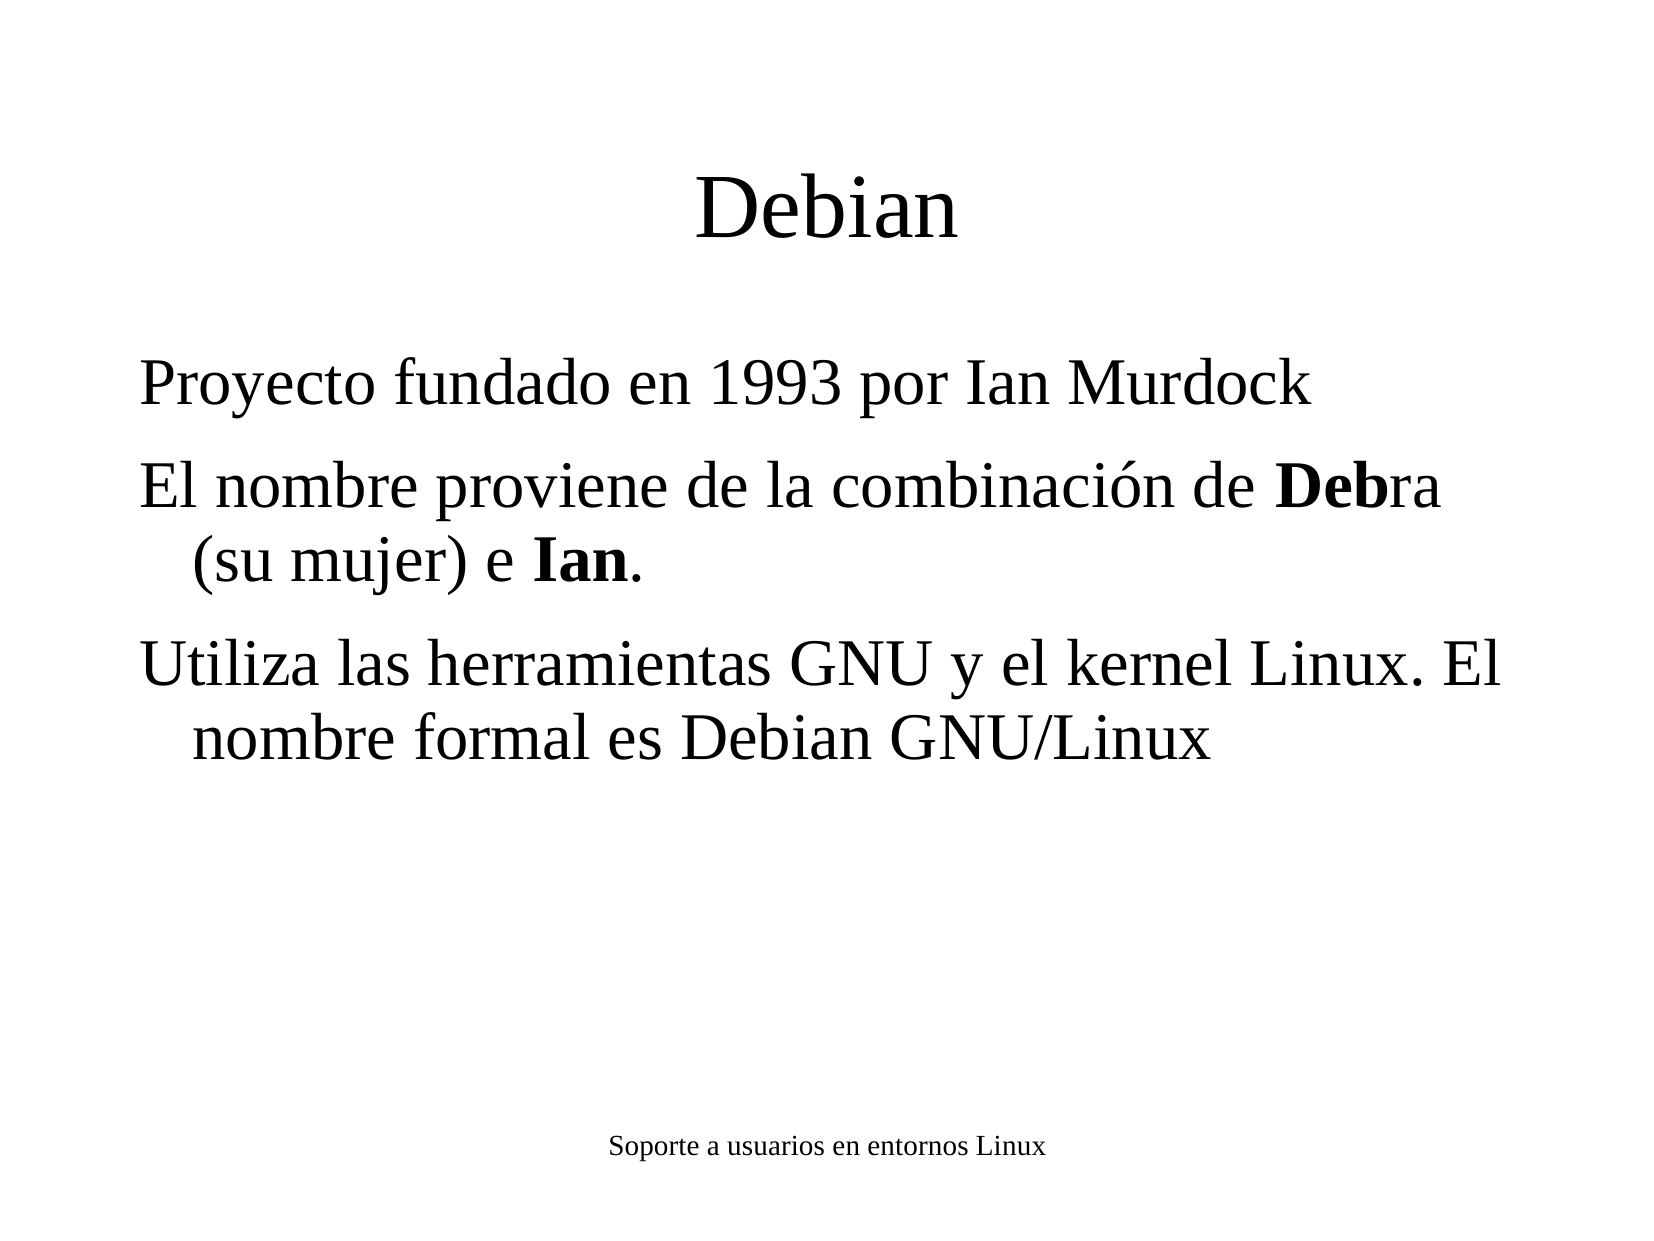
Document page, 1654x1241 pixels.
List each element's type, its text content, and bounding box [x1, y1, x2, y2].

title Debian [121, 102, 1534, 311]
list Proyecto fundado en 1993 por Ian Murdock El nombre proviene de la combinación de Debra (su mujer) e Ian. Utiliza las herramientas GNU y el kernel Linux. El nombre formal es Debian GNU/Linux [121, 344, 1534, 1127]
